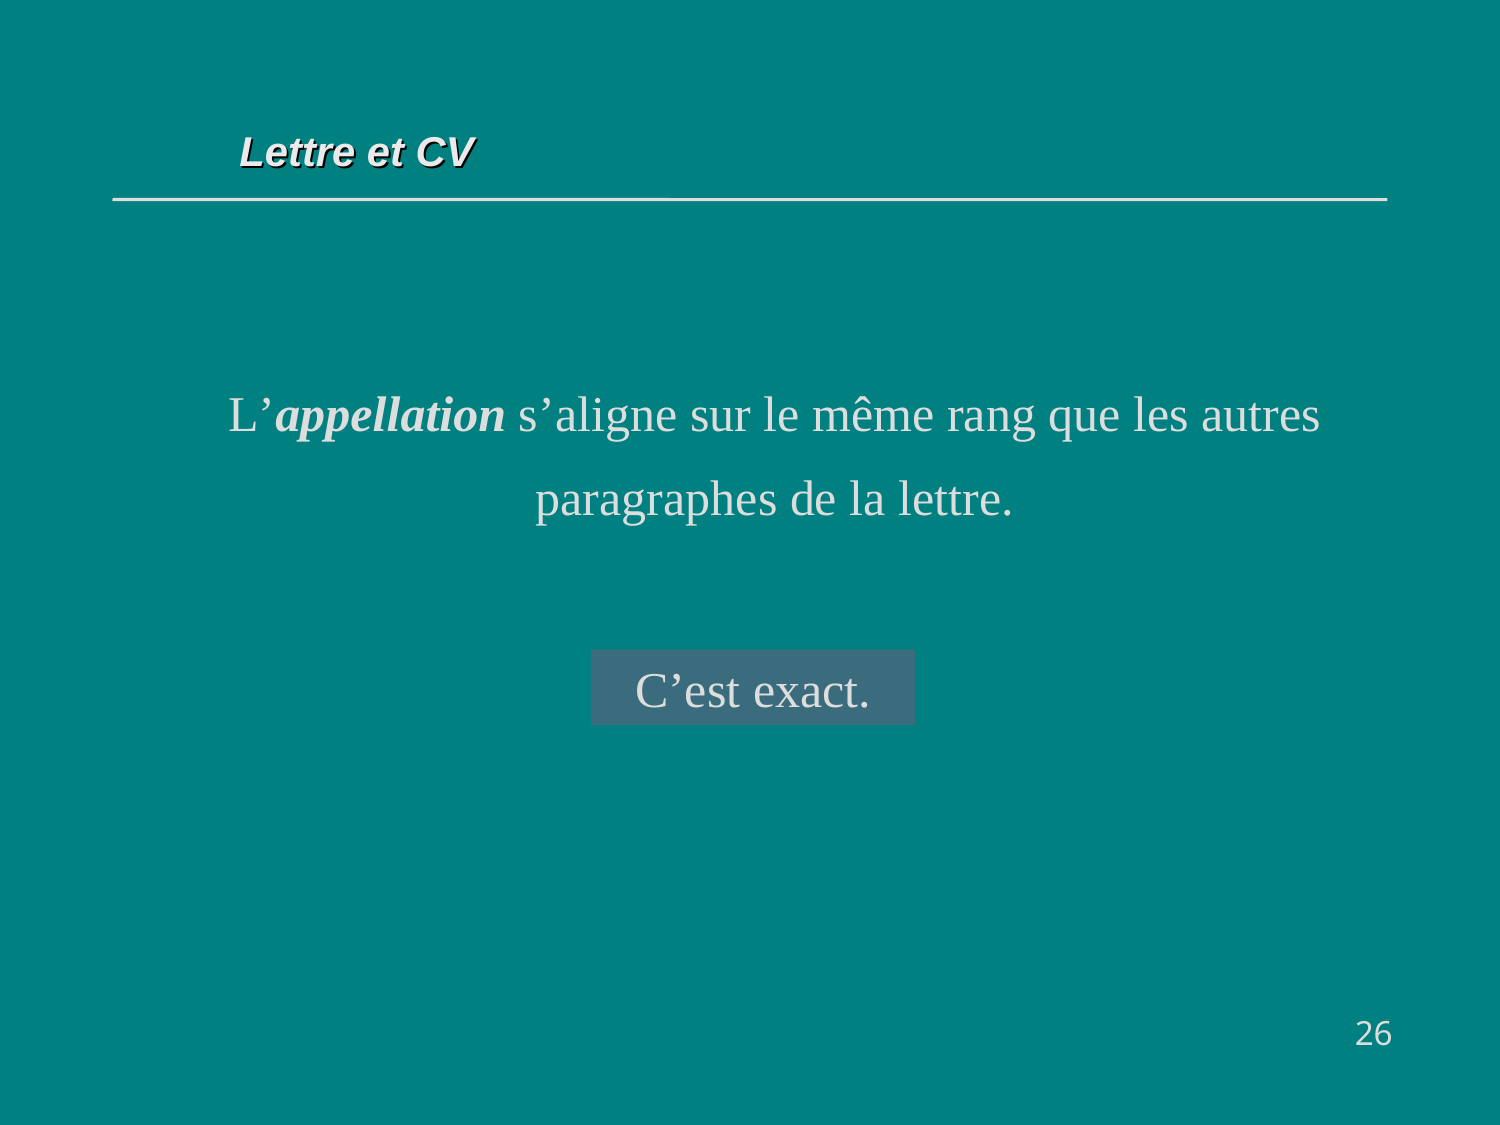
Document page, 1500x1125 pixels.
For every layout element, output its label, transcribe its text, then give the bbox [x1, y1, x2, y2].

text_box Lettre et CV [224, 116, 489, 183]
text_box L’appellation s’aligne sur le même rang que les autres paragraphes de la lettre. V/F [174, 349, 1376, 714]
text_box C’est exact. [590, 649, 916, 725]
